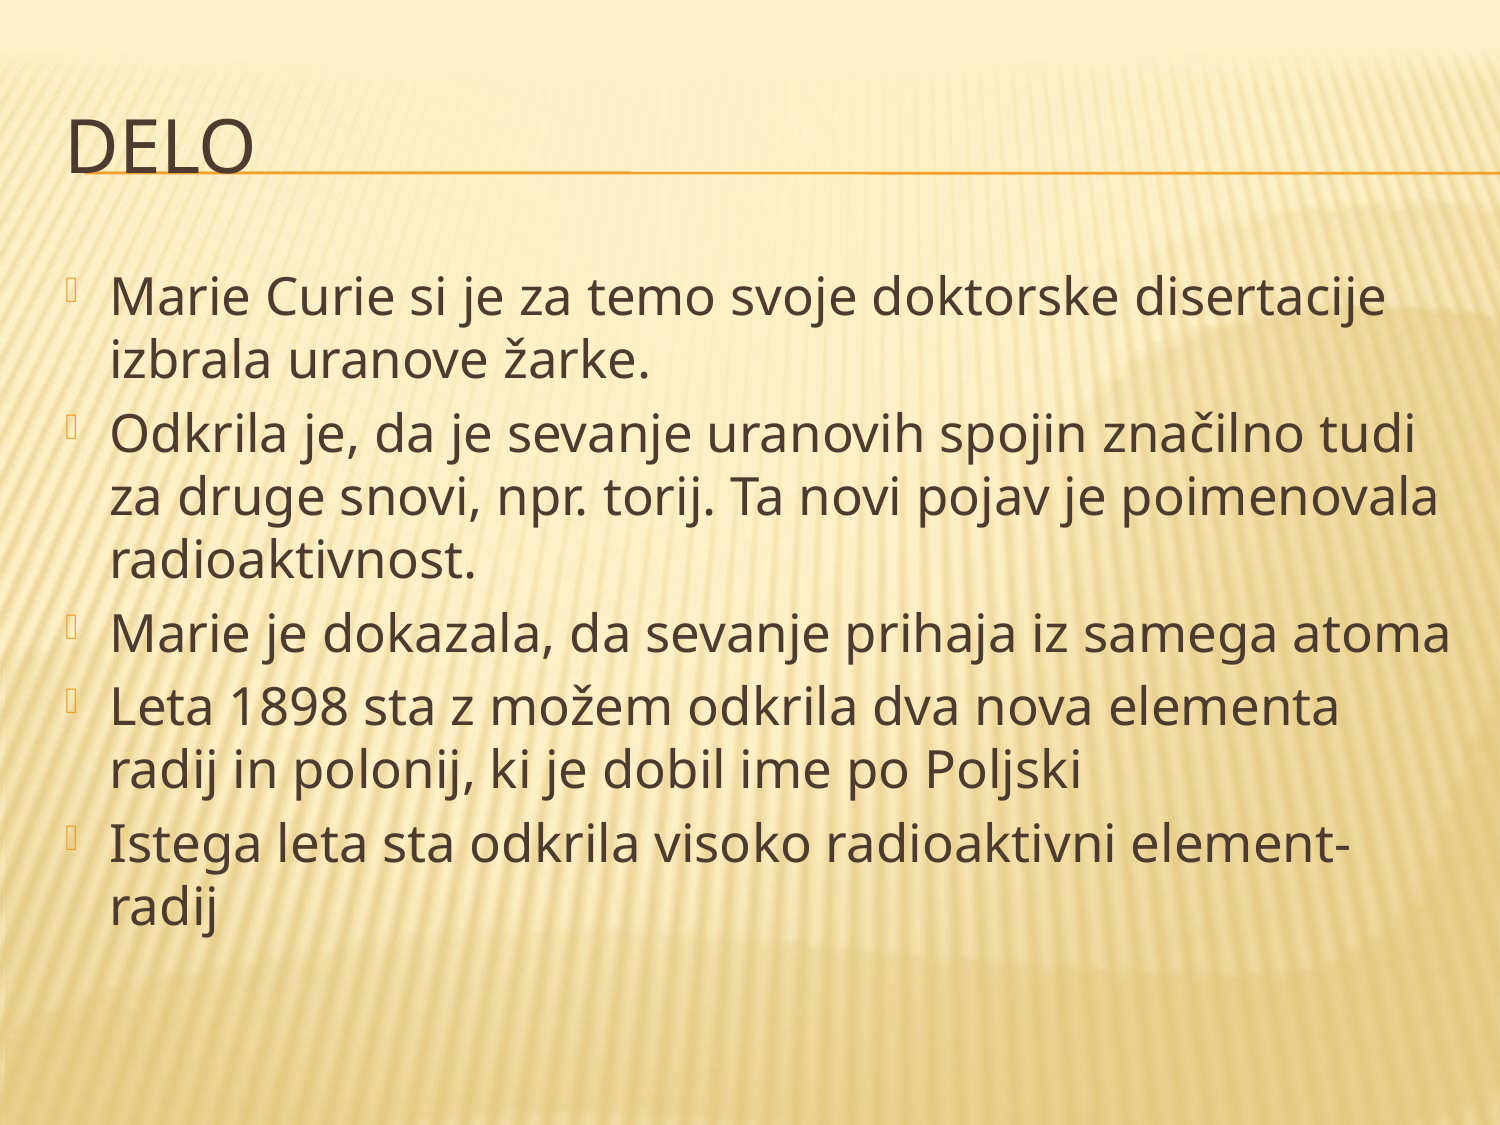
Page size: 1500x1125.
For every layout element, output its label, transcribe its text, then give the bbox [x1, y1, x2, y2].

picture [0, 0, 1500, 1125]
list Marie Curie si je za temo svoje doktorske disertacije izbrala uranove žarke. Odkrila je, da je sevanje uranovih spojin značilno tudi za druge snovi, npr. torij. Ta novi pojav je poimenovala radioaktivnost. Marie je dokazala, da sevanje prihaja iz samega atoma Leta 1898 sta z možem odkrila dva nova elementa radij in polonij, ki je dobil ime po Poljski Istega leta sta odkrila visoko radioaktivni element-radij [50, 254, 1475, 998]
title DELO [50, 75, 1475, 213]
